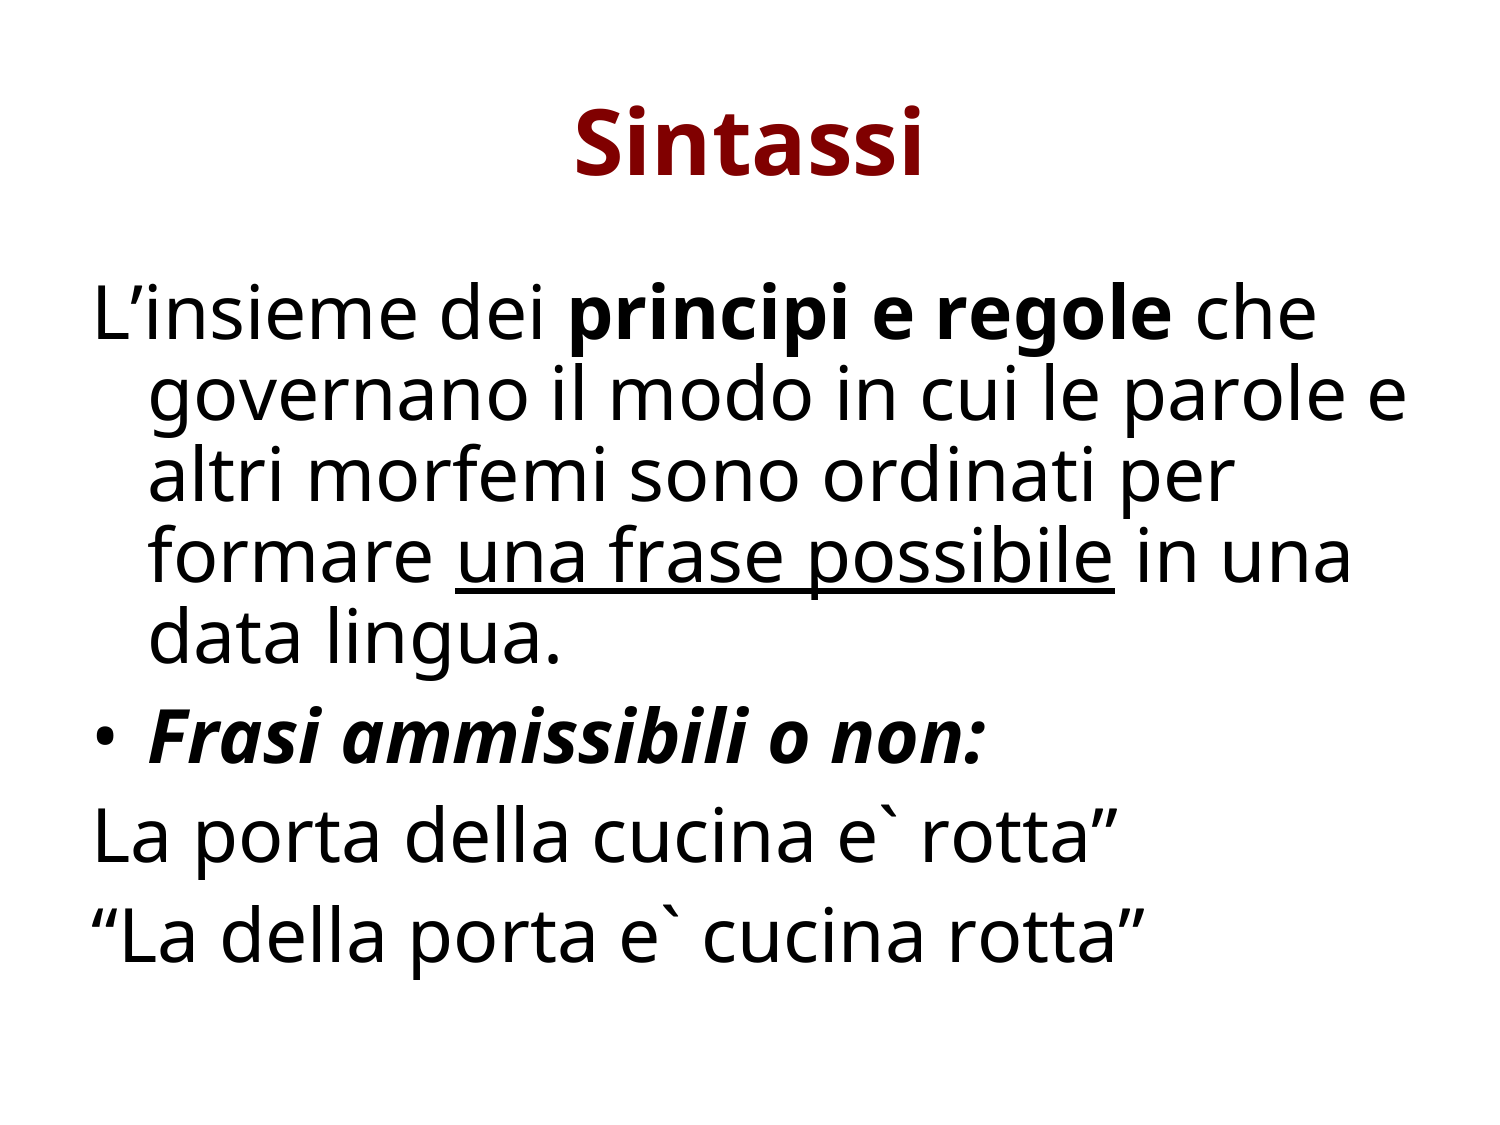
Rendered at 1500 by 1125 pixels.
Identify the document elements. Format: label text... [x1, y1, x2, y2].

title Sintassi [75, 45, 1426, 233]
list L’insieme dei principi e regole che governano il modo in cui le parole e altri morfemi sono ordinati per formare una frase possibile in una data lingua. Frasi ammissibili o non: La porta della cucina e` rotta” “La della porta e` cucina rotta” [76, 267, 1459, 988]
